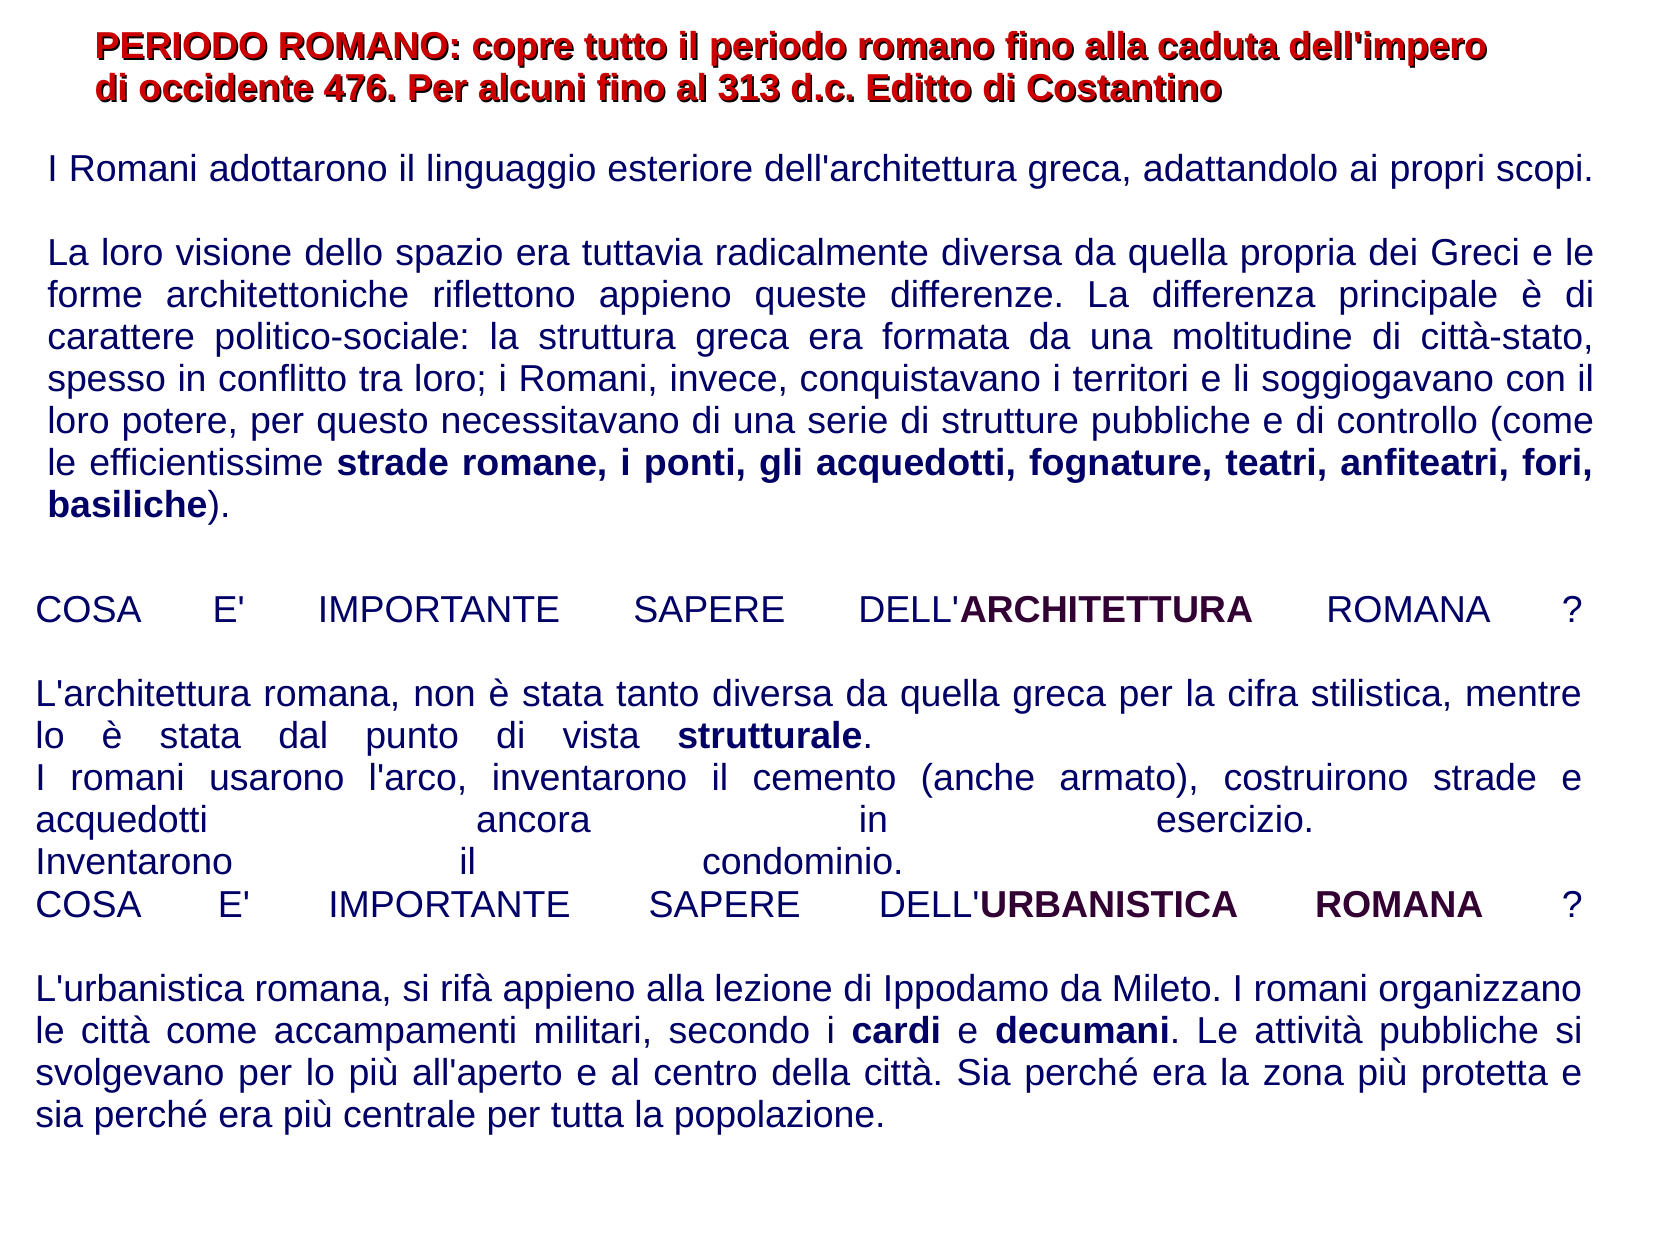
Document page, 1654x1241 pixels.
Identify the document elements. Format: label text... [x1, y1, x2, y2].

title COSA E' IMPORTANTE SAPERE DELL'URBANISTICA ROMANA ? L'urbanistica romana, si rifà appieno alla lezione di Ippodamo da Mileto. I romani organizzano le città come accampamenti militari, secondo i cardi e decumani. Le attività pubbliche si svolgevano per lo più all'aperto e al centro della città. Sia perché era la zona più protetta e sia perché era più centrale per tutta la popolazione. [35, 861, 1583, 1158]
title I Romani adottarono il linguaggio esteriore dell'architettura greca, adattandolo ai propri scopi. La loro visione dello spazio era tuttavia radicalmente diversa da quella propria dei Greci e le forme architettoniche riflettono appieno queste differenze. La differenza principale è di carattere politico-sociale: la struttura greca era formata da una moltitudine di città-stato, spesso in conflitto tra loro; i Romani, invece, conquistavano i territori e li soggiogavano con il loro potere, per questo necessitavano di una serie di strutture pubbliche e di controllo (come le efficientissime strade romane, i ponti, gli acquedotti, fognature, teatri, anfiteatri, fori, basiliche). [47, 82, 1595, 549]
title PERIODO ROMANO: copre tutto il periodo romano fino alla caduta dell'impero di occidente 476. Per alcuni fino al 313 d.c. Editto di Costantino [94, 15, 1512, 119]
title COSA E' IMPORTANTE SAPERE DELL'ARCHITETTURA ROMANA ? L'architettura romana, non è stata tanto diversa da quella greca per la cifra stilistica, mentre lo è stata dal punto di vista strutturale. I romani usarono l'arco, inventarono il cemento (anche armato), costruirono strade e acquedotti ancora in esercizio. Inventarono il condominio. [35, 587, 1583, 861]
